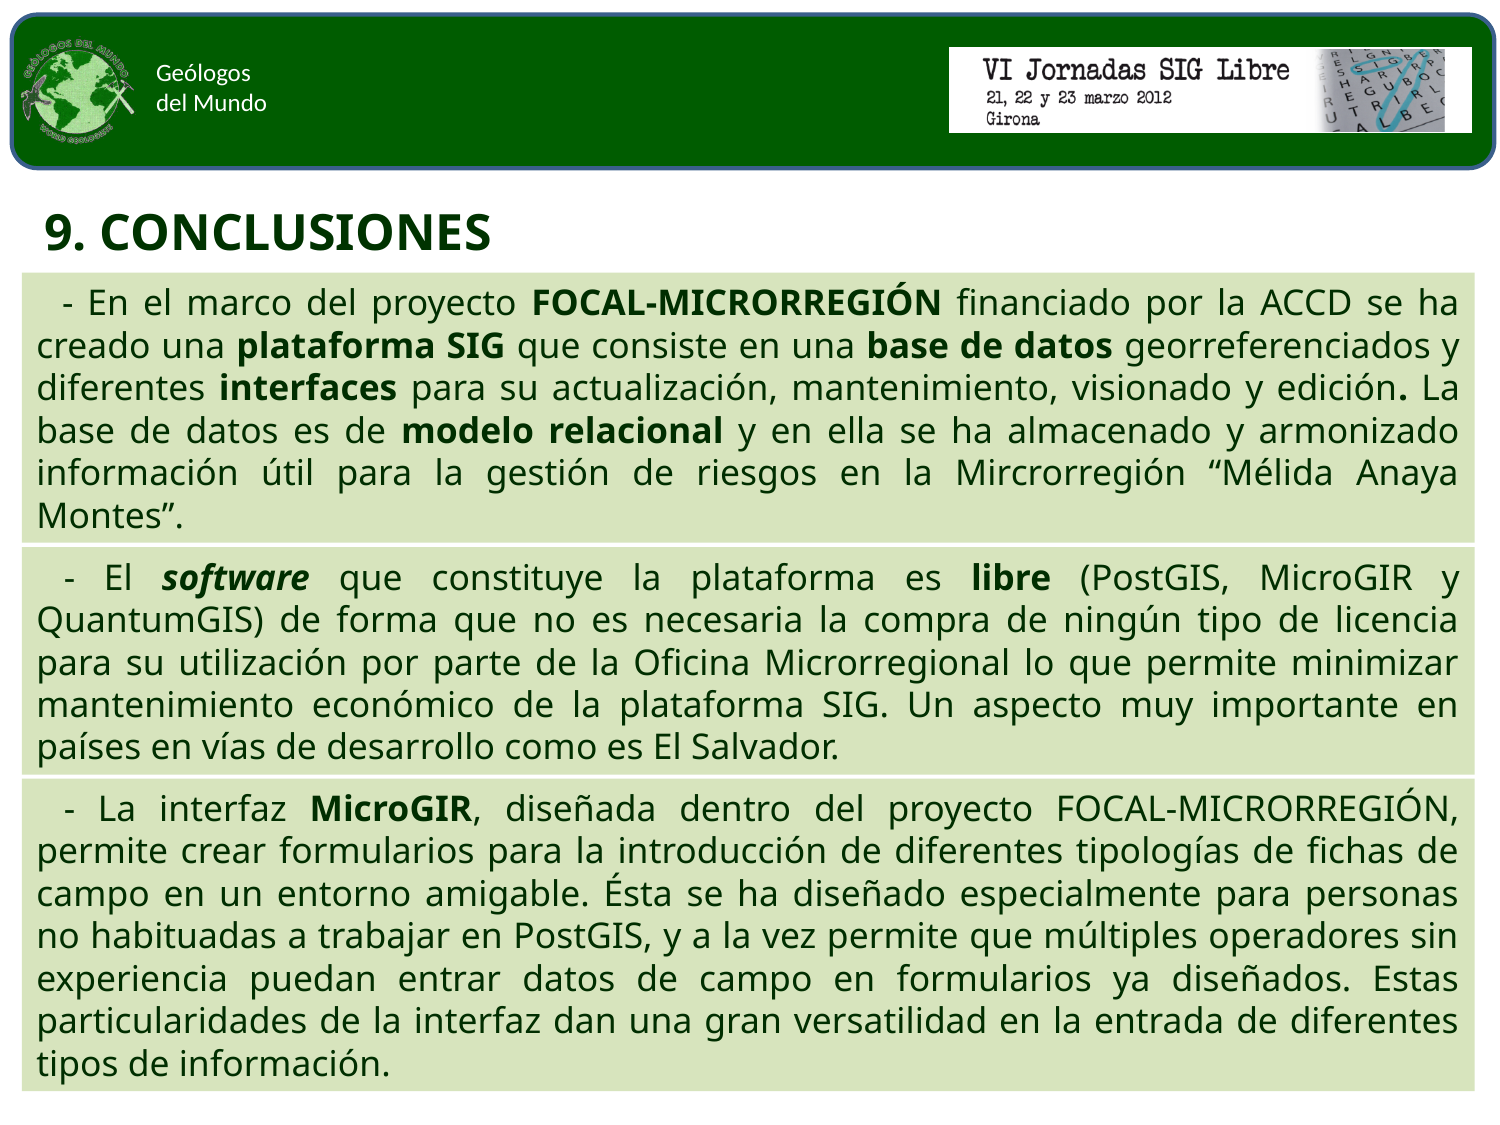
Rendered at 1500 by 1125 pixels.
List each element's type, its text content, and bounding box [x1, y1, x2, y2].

text_box [11, 14, 1495, 169]
text_box 9. CONCLUSIONES [29, 192, 1489, 268]
text_box - El software que constituye la plataforma es libre (PostGIS, MicroGIR y QuantumGIS) de forma que no es necesaria la compra de ningún tipo de licencia para su utilización por parte de la Oficina Microrregional lo que permite minimizar mantenimiento económico de la plataforma SIG. Un aspecto muy importante en países en vías de desarrollo como es El Salvador. [21, 547, 1475, 775]
picture [19, 36, 136, 145]
picture [950, 48, 1471, 132]
text_box - La interfaz MicroGIR, diseñada dentro del proyecto FOCAL-MICRORREGIÓN, permite crear formularios para la introducción de diferentes tipologías de fichas de campo en un entorno amigable. Ésta se ha diseñado especialmente para personas no habituadas a trabajar en PostGIS, y a la vez permite que múltiples operadores sin experiencia puedan entrar datos de campo en formularios ya diseñados. Estas particularidades de la interfaz dan una gran versatilidad en la entrada de diferentes tipos de información. [21, 778, 1475, 1092]
text_box Geólogos del Mundo [141, 49, 361, 125]
text_box - En el marco del proyecto FOCAL-MICRORREGIÓN financiado por la ACCD se ha creado una plataforma SIG que consiste en una base de datos georreferenciados y diferentes interfaces para su actualización, mantenimiento, visionado y edición. La base de datos es de modelo relacional y en ella se ha almacenado y armonizado información útil para la gestión de riesgos en la Mircrorregión “Mélida Anaya Montes”. [21, 272, 1475, 543]
